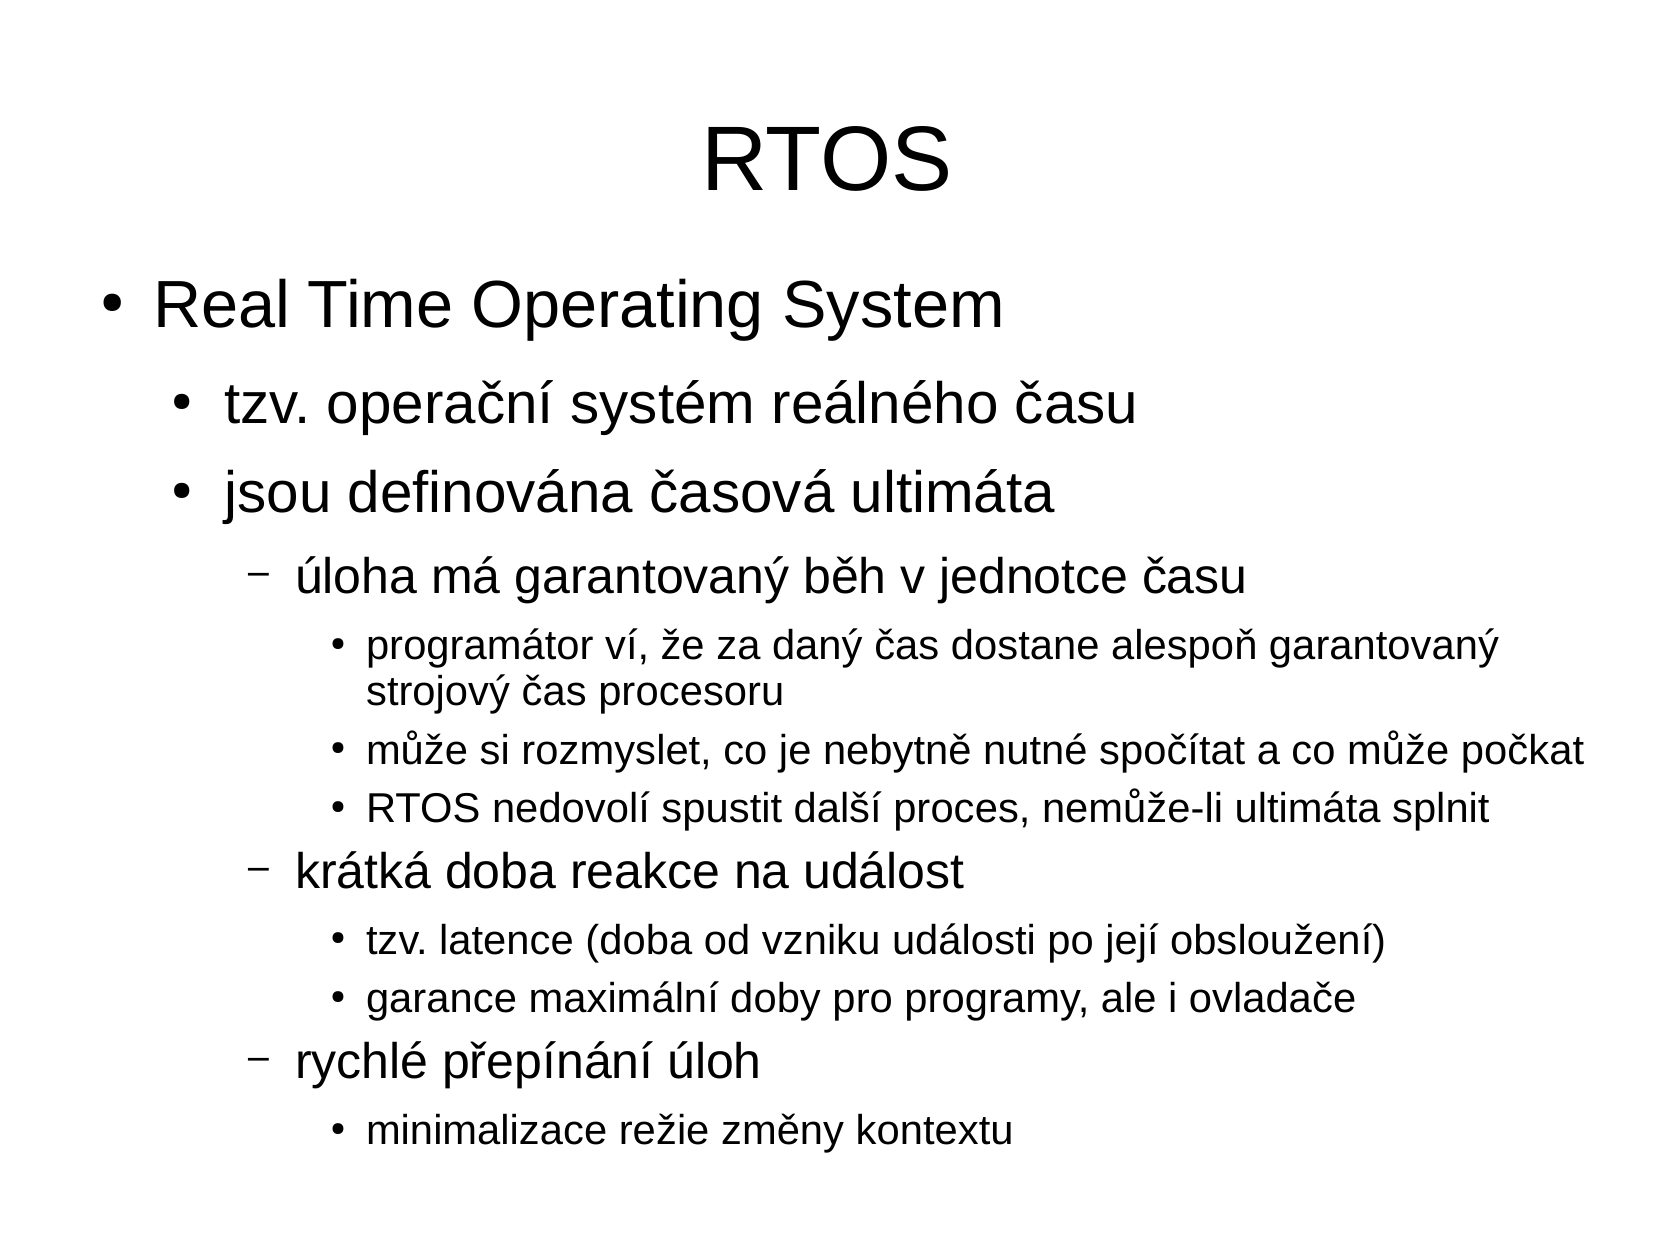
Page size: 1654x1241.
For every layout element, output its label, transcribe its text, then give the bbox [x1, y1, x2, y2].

title RTOS [82, 62, 1571, 256]
list Real Time Operating System tzv. operační systém reálného času jsou definována časová ultimáta úloha má garantovaný běh v jednotce času programátor ví, že za daný čas dostane alespoň garantovaný strojový čas procesoru může si rozmyslet, co je nebytně nutné spočítat a co může počkat RTOS nedovolí spustit další proces, nemůže-li ultimáta splnit krátká doba reakce na událost tzv. latence (doba od vzniku události po její obsloužení) garance maximální doby pro programy, ale i ovladače rychlé přepínání úloh minimalizace režie změny kontextu [82, 266, 1625, 1153]
